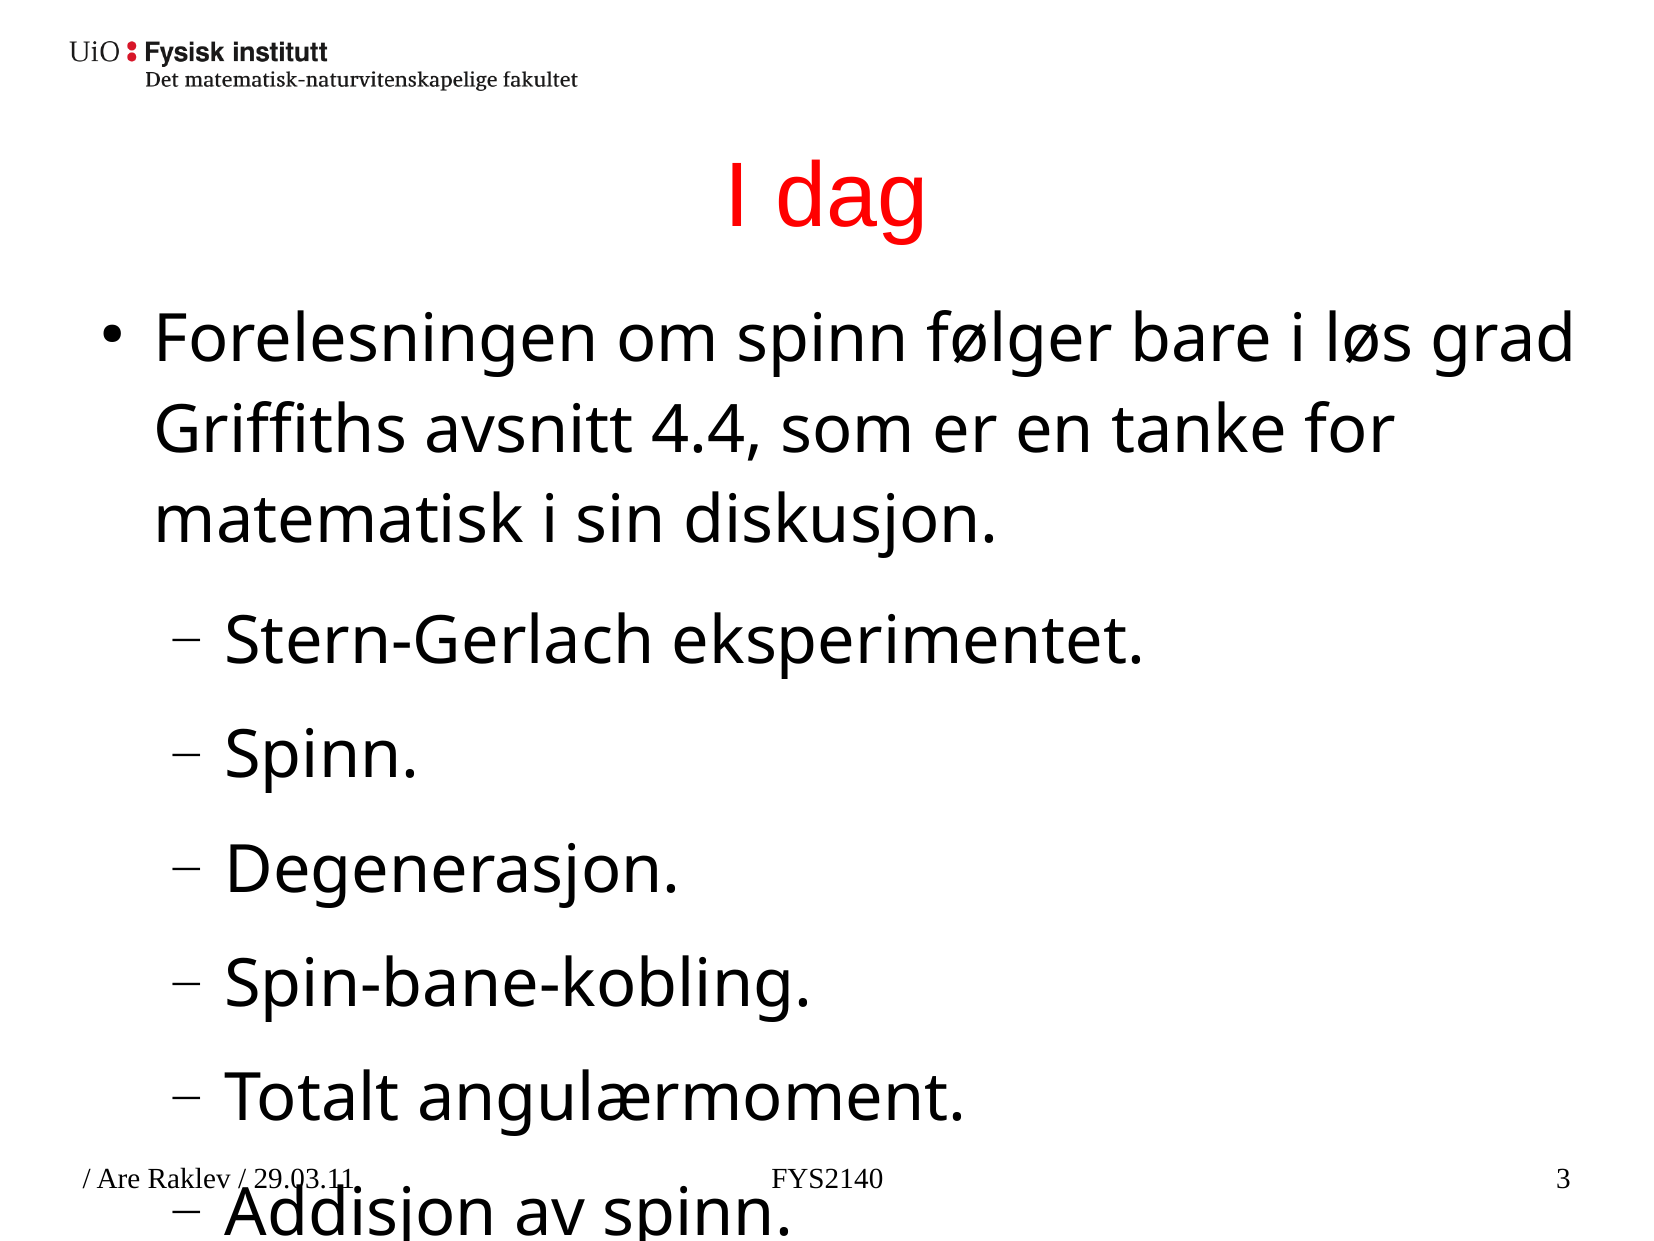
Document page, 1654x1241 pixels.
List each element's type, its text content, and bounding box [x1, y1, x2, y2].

list Forelesningen om spinn følger bare i løs grad Griffiths avsnitt 4.4, som er en tanke for matematisk i sin diskusjon. Stern-Gerlach eksperimentet. Spinn. Degenerasjon. Spin-bane-kobling. Totalt angulærmoment. Addisjon av spinn. [82, 290, 1613, 1109]
title I dag [82, 90, 1571, 290]
picture [68, 37, 581, 93]
